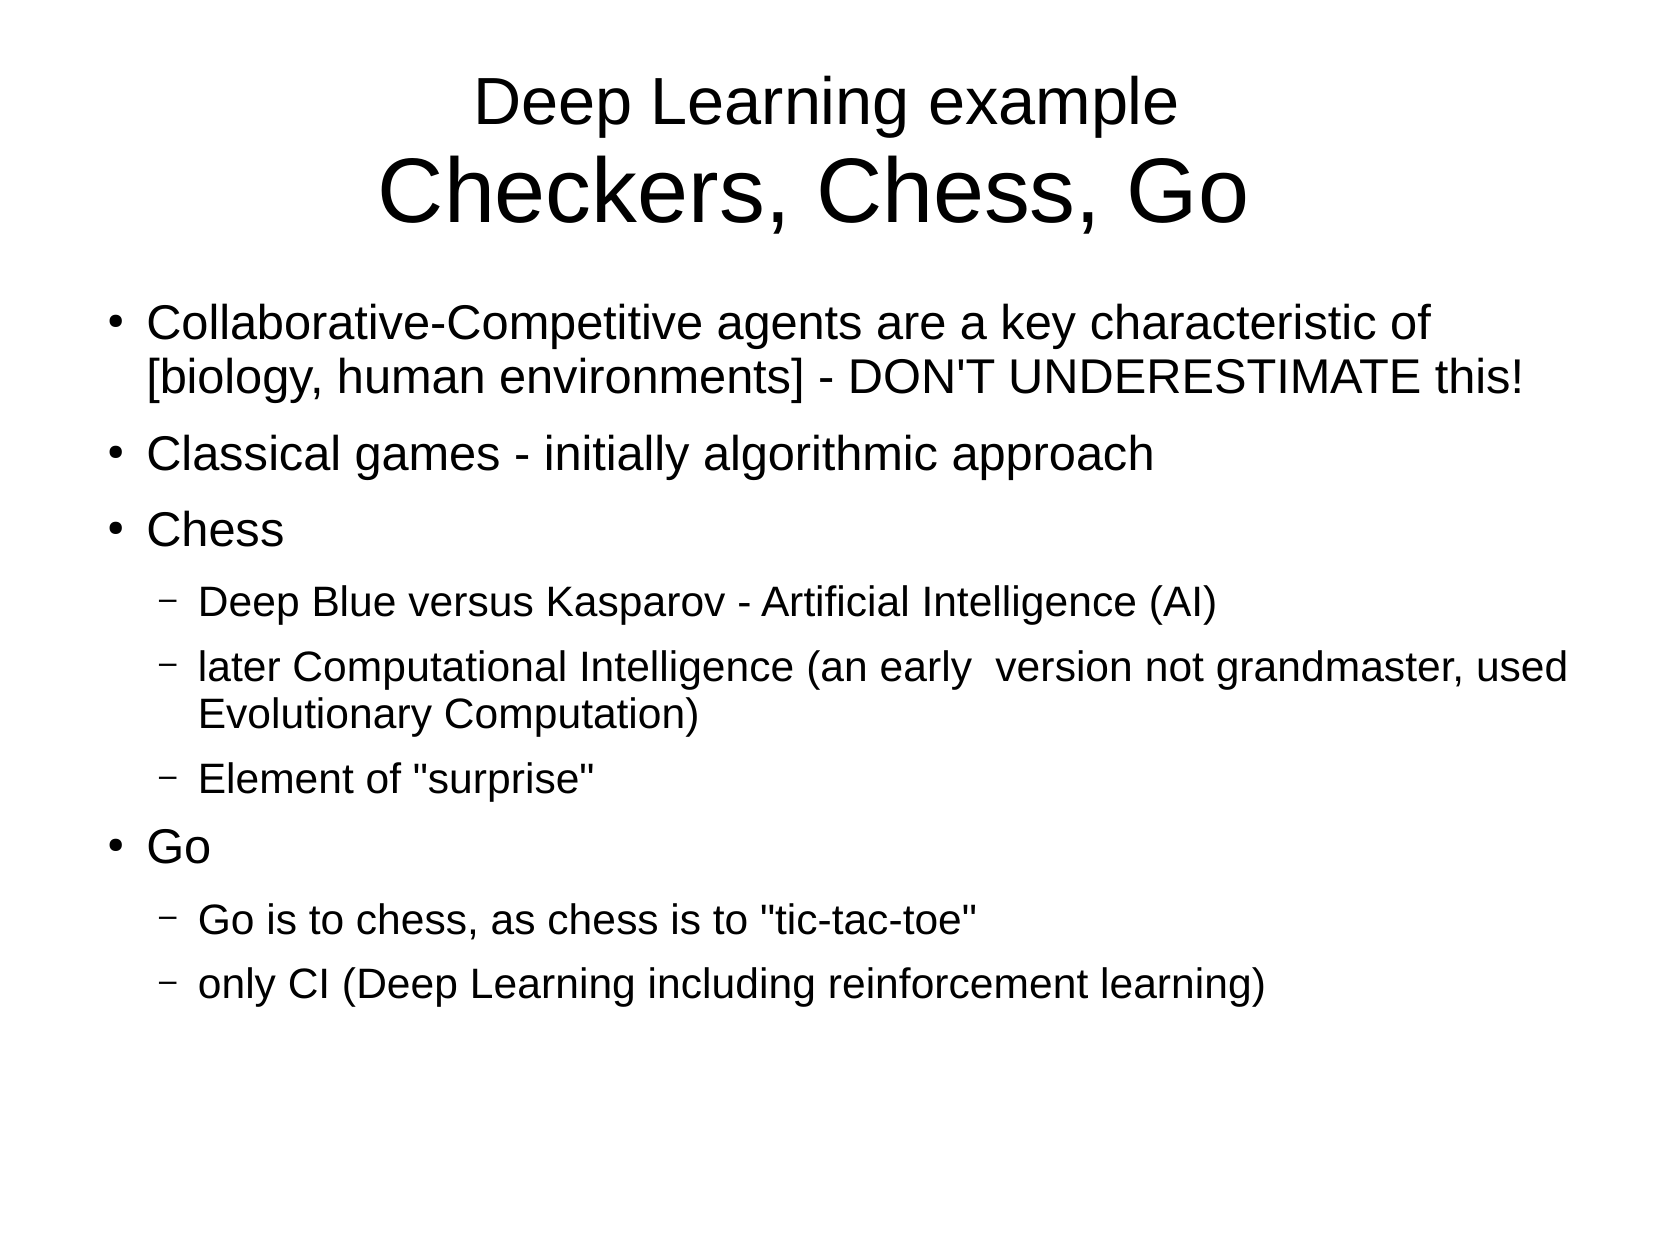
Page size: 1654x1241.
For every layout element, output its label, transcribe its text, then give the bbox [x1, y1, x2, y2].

list Collaborative-Competitive agents are a key characteristic of [biology, human environments] - DON'T UNDERESTIMATE this! Classical games - initially algorithmic approach Chess Deep Blue versus Kasparov - Artificial Intelligence (AI) later Computational Intelligence (an early version not grandmaster, used Evolutionary Computation) Element of "surprise" Go Go is to chess, as chess is to "tic-tac-toe" only CI (Deep Learning including reinforcement learning) [94, 295, 1583, 1015]
title Deep Learning example Checkers, Chess, Go [82, 49, 1571, 257]
